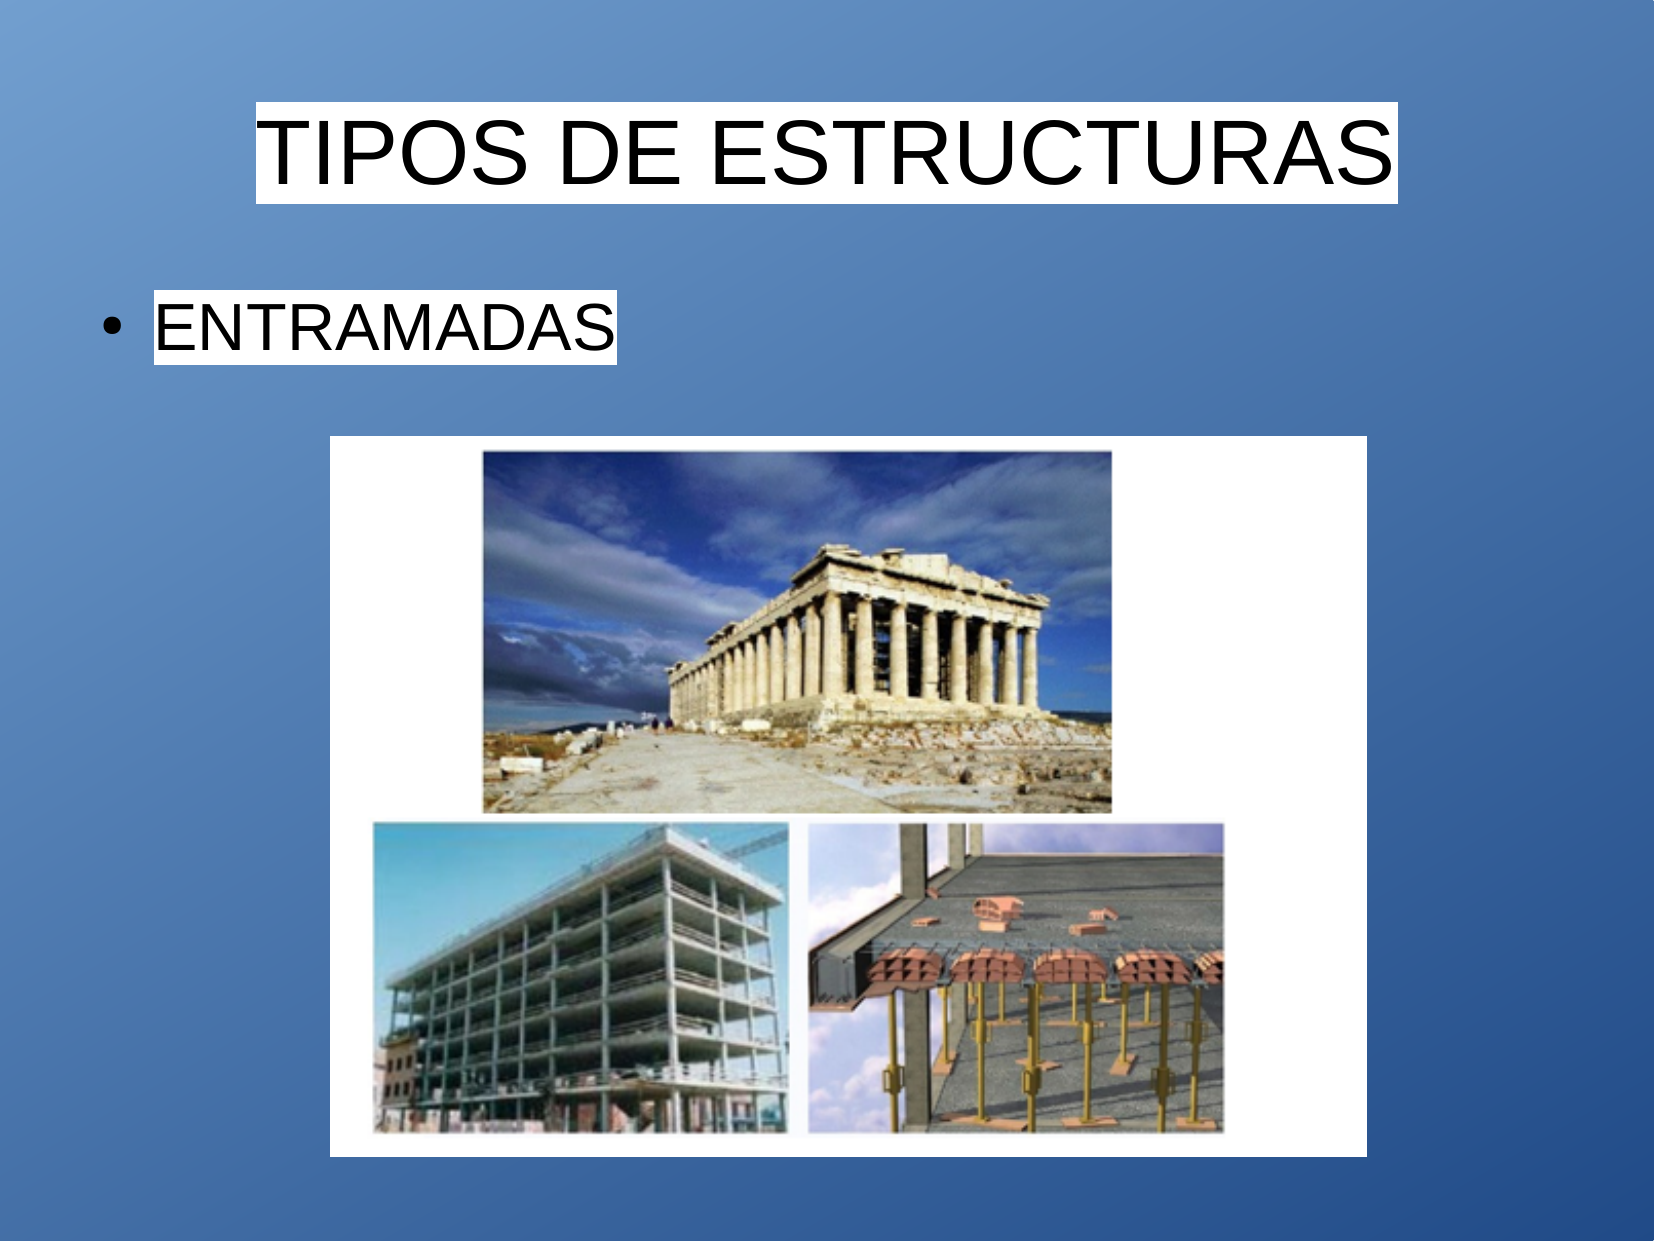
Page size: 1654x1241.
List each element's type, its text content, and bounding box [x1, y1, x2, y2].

picture [330, 436, 1367, 1157]
list ENTRAMADAS [82, 290, 1571, 634]
title TIPOS DE ESTRUCTURAS [82, 49, 1571, 257]
